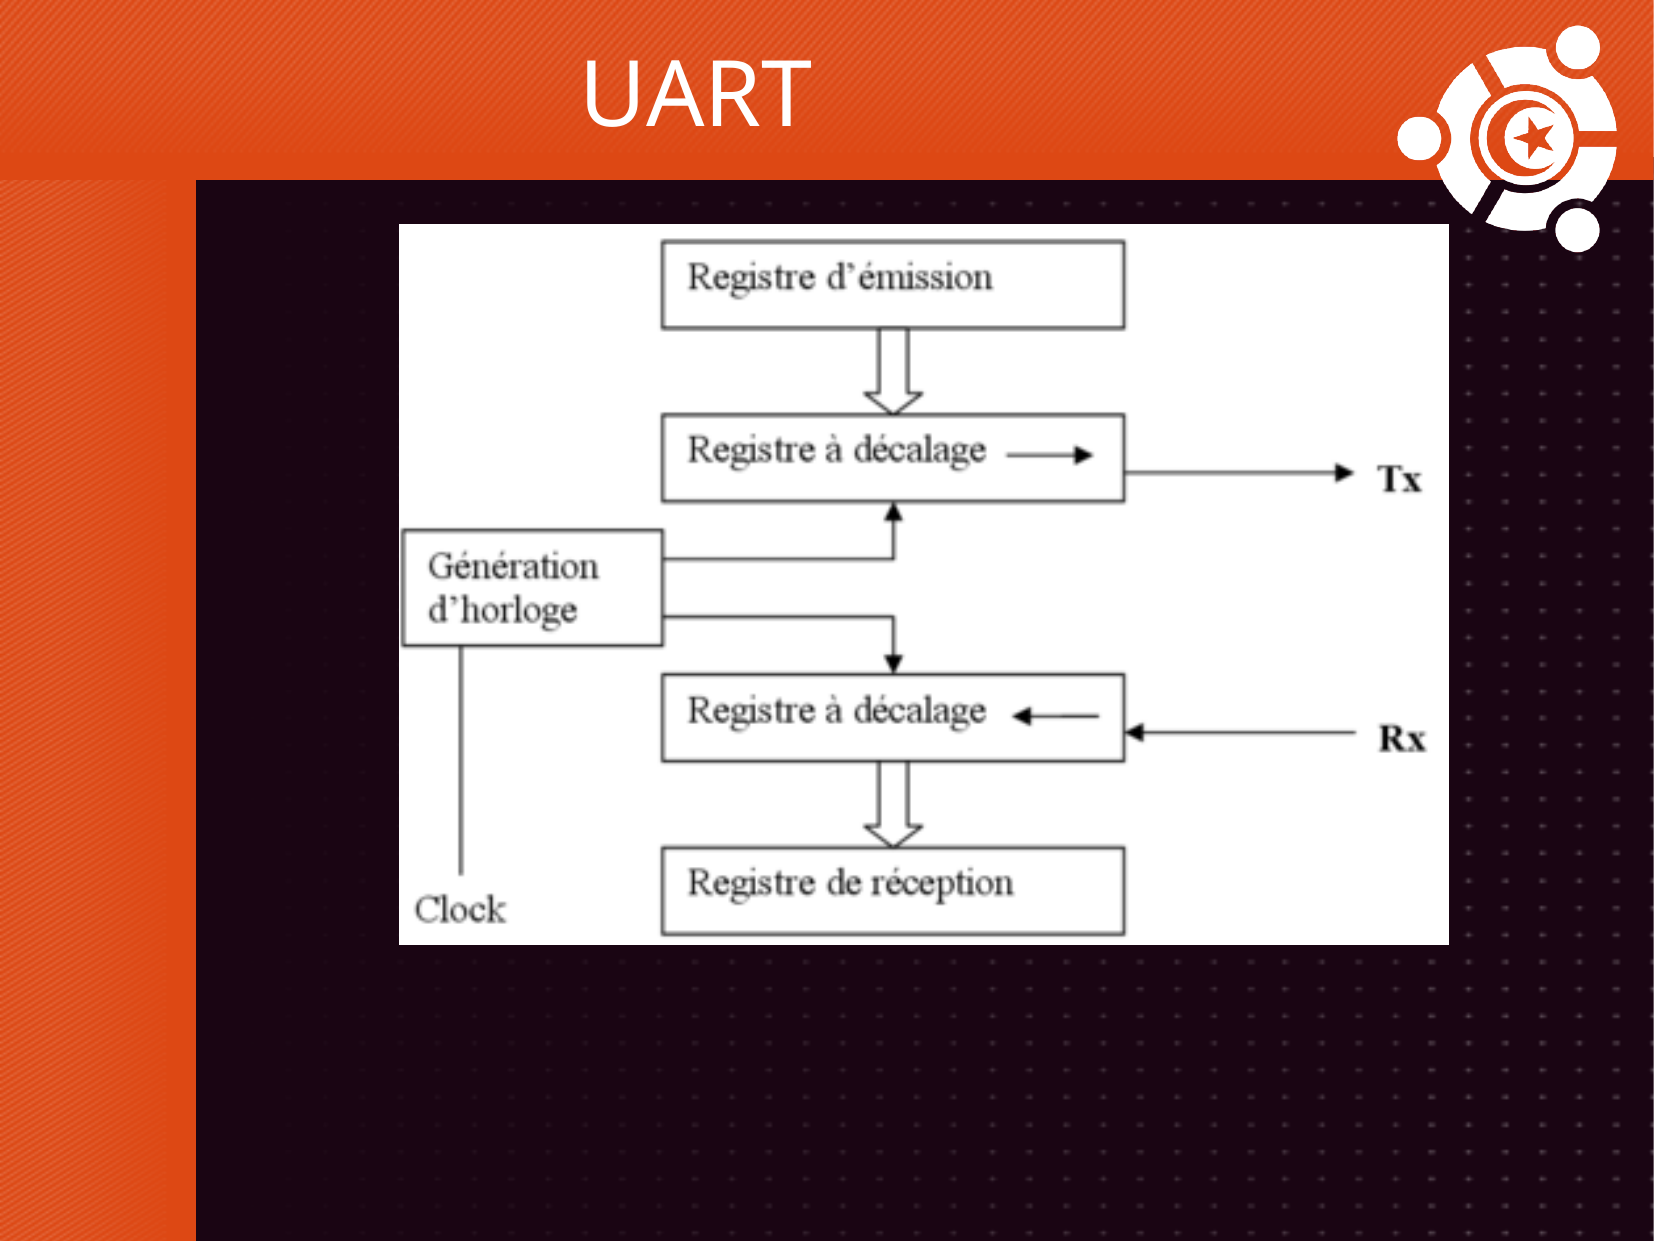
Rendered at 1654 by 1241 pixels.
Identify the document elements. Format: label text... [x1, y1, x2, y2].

title UART [0, 2, 1394, 181]
picture [0, 0, 1654, 1241]
